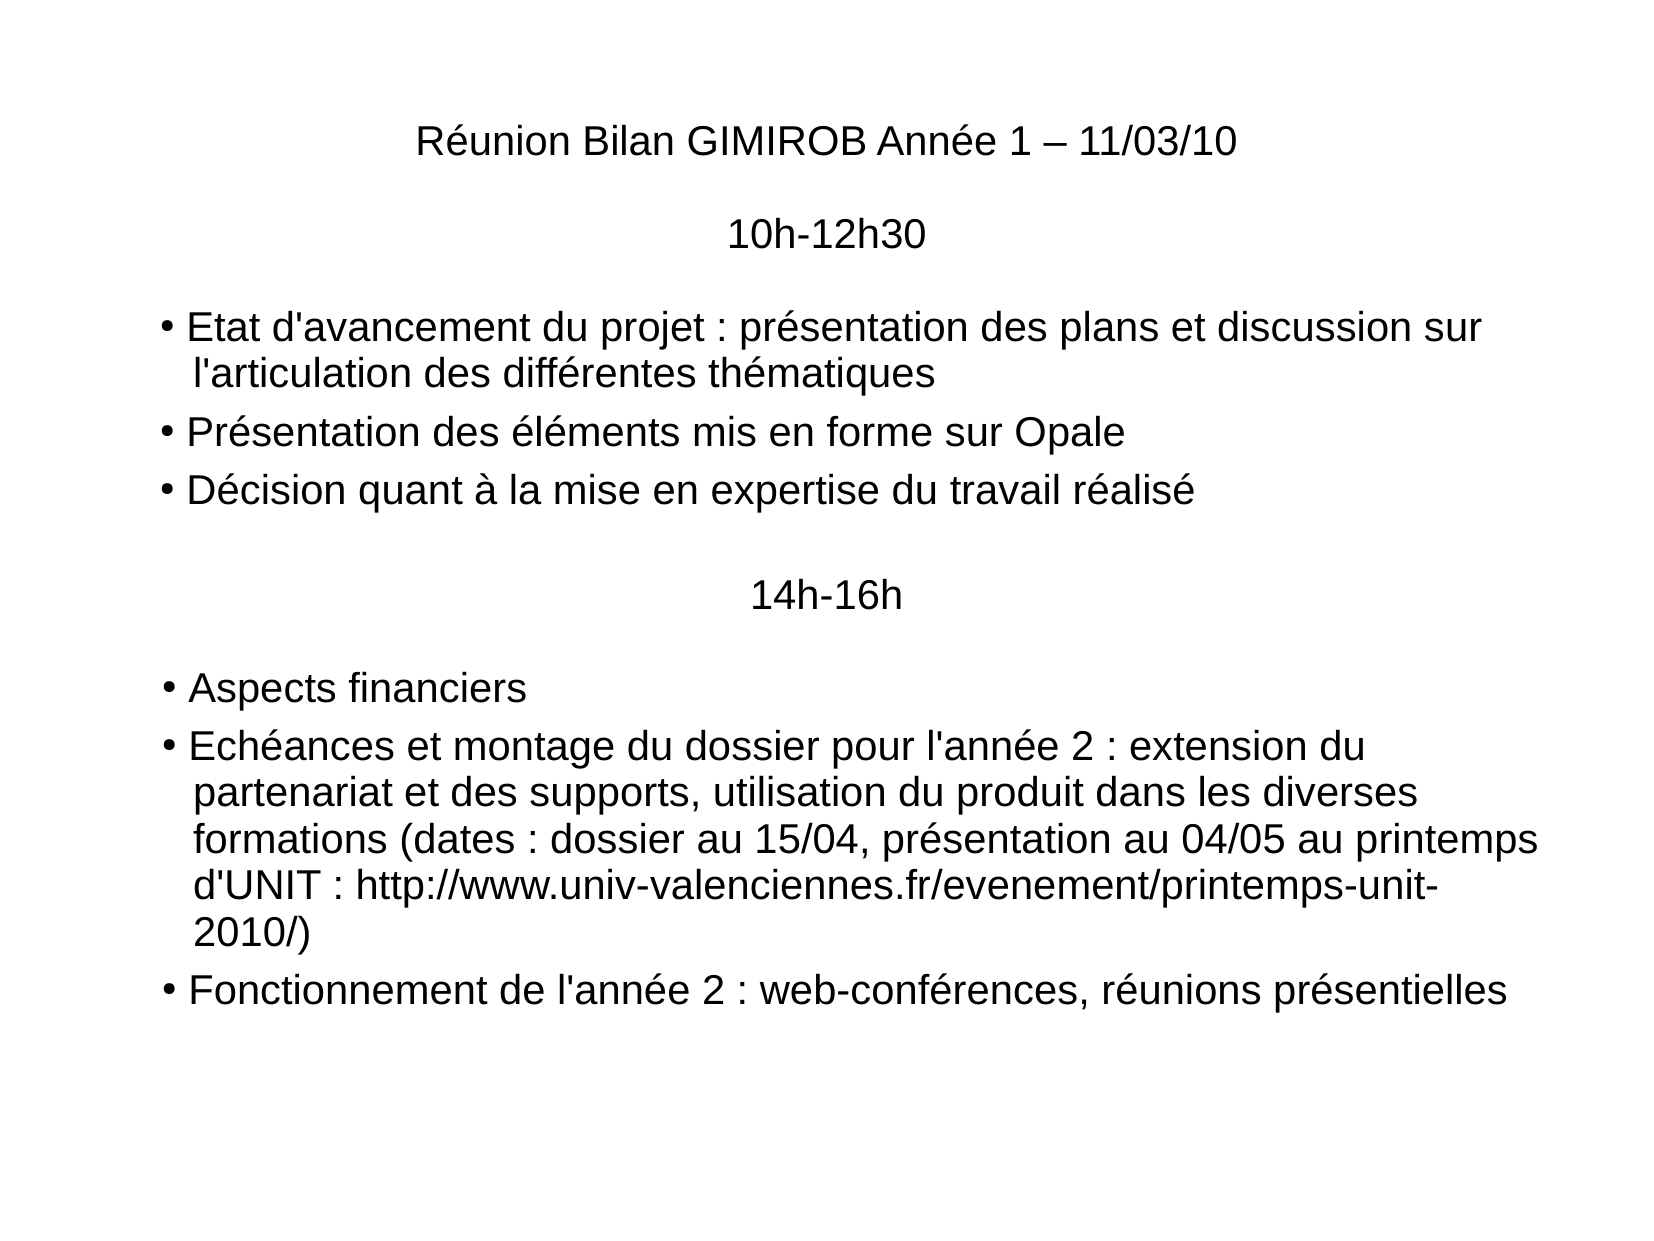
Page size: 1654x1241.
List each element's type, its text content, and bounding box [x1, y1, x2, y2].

text_box Réunion Bilan GIMIROB Année 1 – 11/03/10 10h-12h30 Etat d'avancement du projet : présentation des plans et discussion sur l'articulation des différentes thématiques Présentation des éléments mis en forme sur Opale Décision quant à la mise en expertise du travail réalisé 14h-16h Aspects financiers Echéances et montage du dossier pour l'année 2 : extension du partenariat et des supports, utilisation du produit dans les diverses formations (dates : dossier au 15/04, présentation au 04/05 au printemps d'UNIT : http://www.univ-valenciennes.fr/evenement/printemps-unit-2010/) Fonctionnement de l'année 2 : web-conférences, réunions présentielles [88, 110, 1565, 1027]
